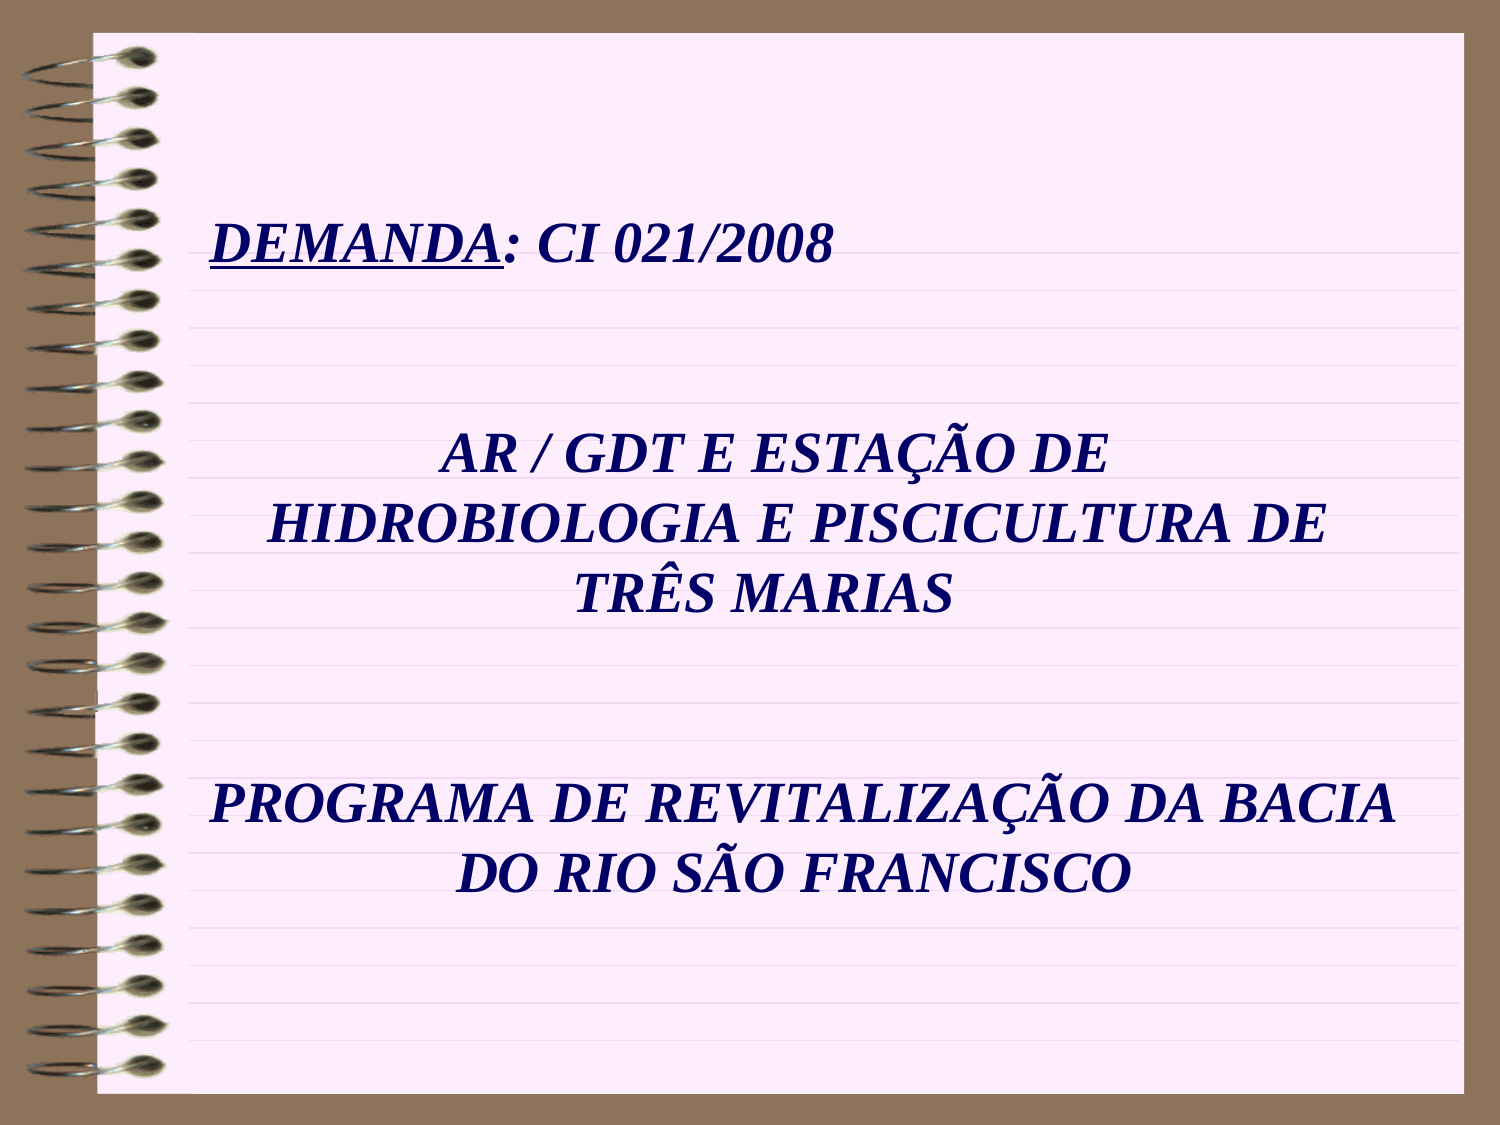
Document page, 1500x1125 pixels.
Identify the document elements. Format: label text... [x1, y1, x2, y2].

text_box DEMANDA: CI 021/2008 AR / GDT E ESTAÇÃO DE HIDROBIOLOGIA E PISCICULTURA DE TRÊS MARIAS PROGRAMA DE REVITALIZAÇÃO DA BACIA DO RIO SÃO FRANCISCO [194, 196, 1447, 912]
picture [0, 8, 194, 1115]
